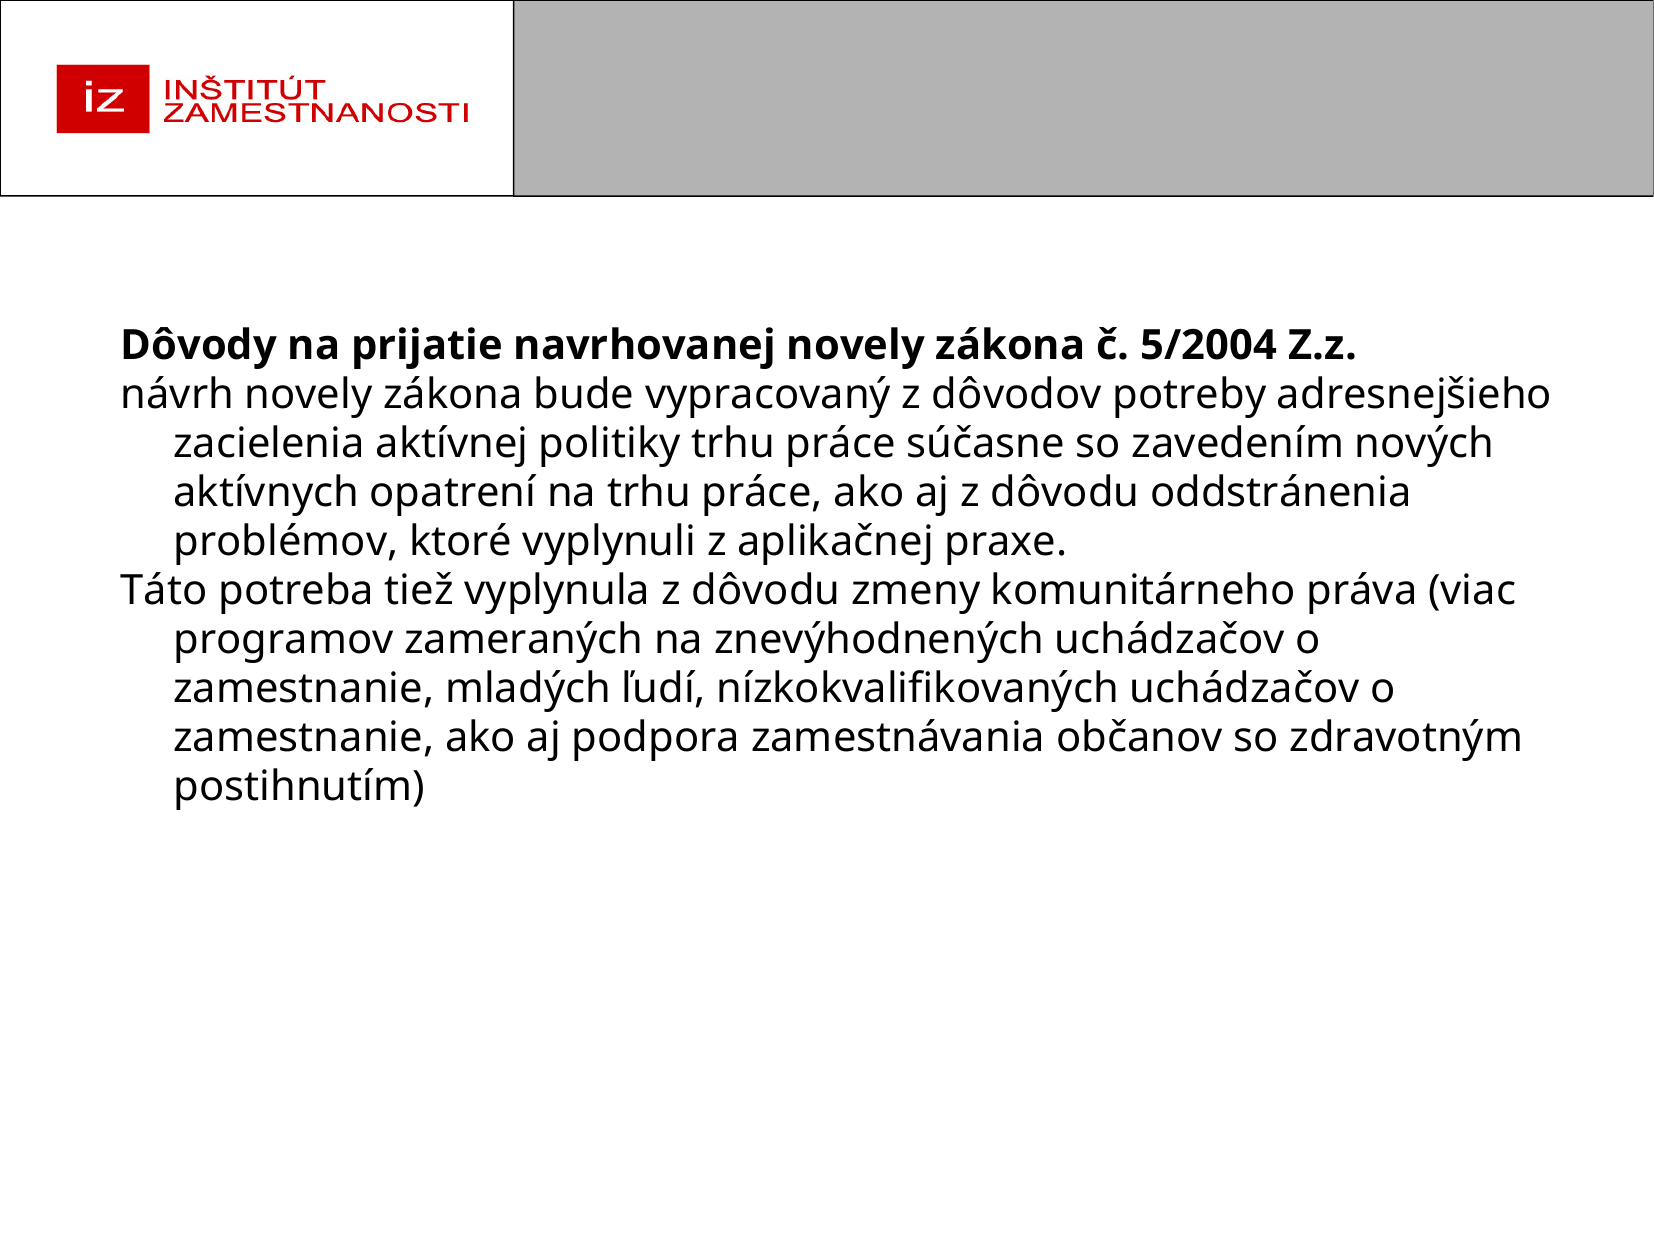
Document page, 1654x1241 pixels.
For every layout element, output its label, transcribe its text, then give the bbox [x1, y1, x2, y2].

picture [5, 5, 513, 190]
text_box [0, 0, 1654, 197]
text_box Dôvody na prijatie navrhovanej novely zákona č. 5/2004 Z.z. návrh novely zákona bude vypracovaný z dôvodov potreby adresnejšieho zacielenia aktívnej politiky trhu práce súčasne so zavedením nových aktívnych opatrení na trhu práce, ako aj z dôvodu oddstránenia problémov, ktoré vyplynuli z aplikačnej praxe. Táto potreba tiež vyplynula z dôvodu zmeny komunitárneho práva (viac programov zameraných na znevýhodnených uchádzačov o zamestnanie, mladých ľudí, nízkokvalifikovaných uchádzačov o zamestnanie, ako aj podpora zamestnávania občanov so zdravotným postihnutím) [88, 312, 1595, 1123]
